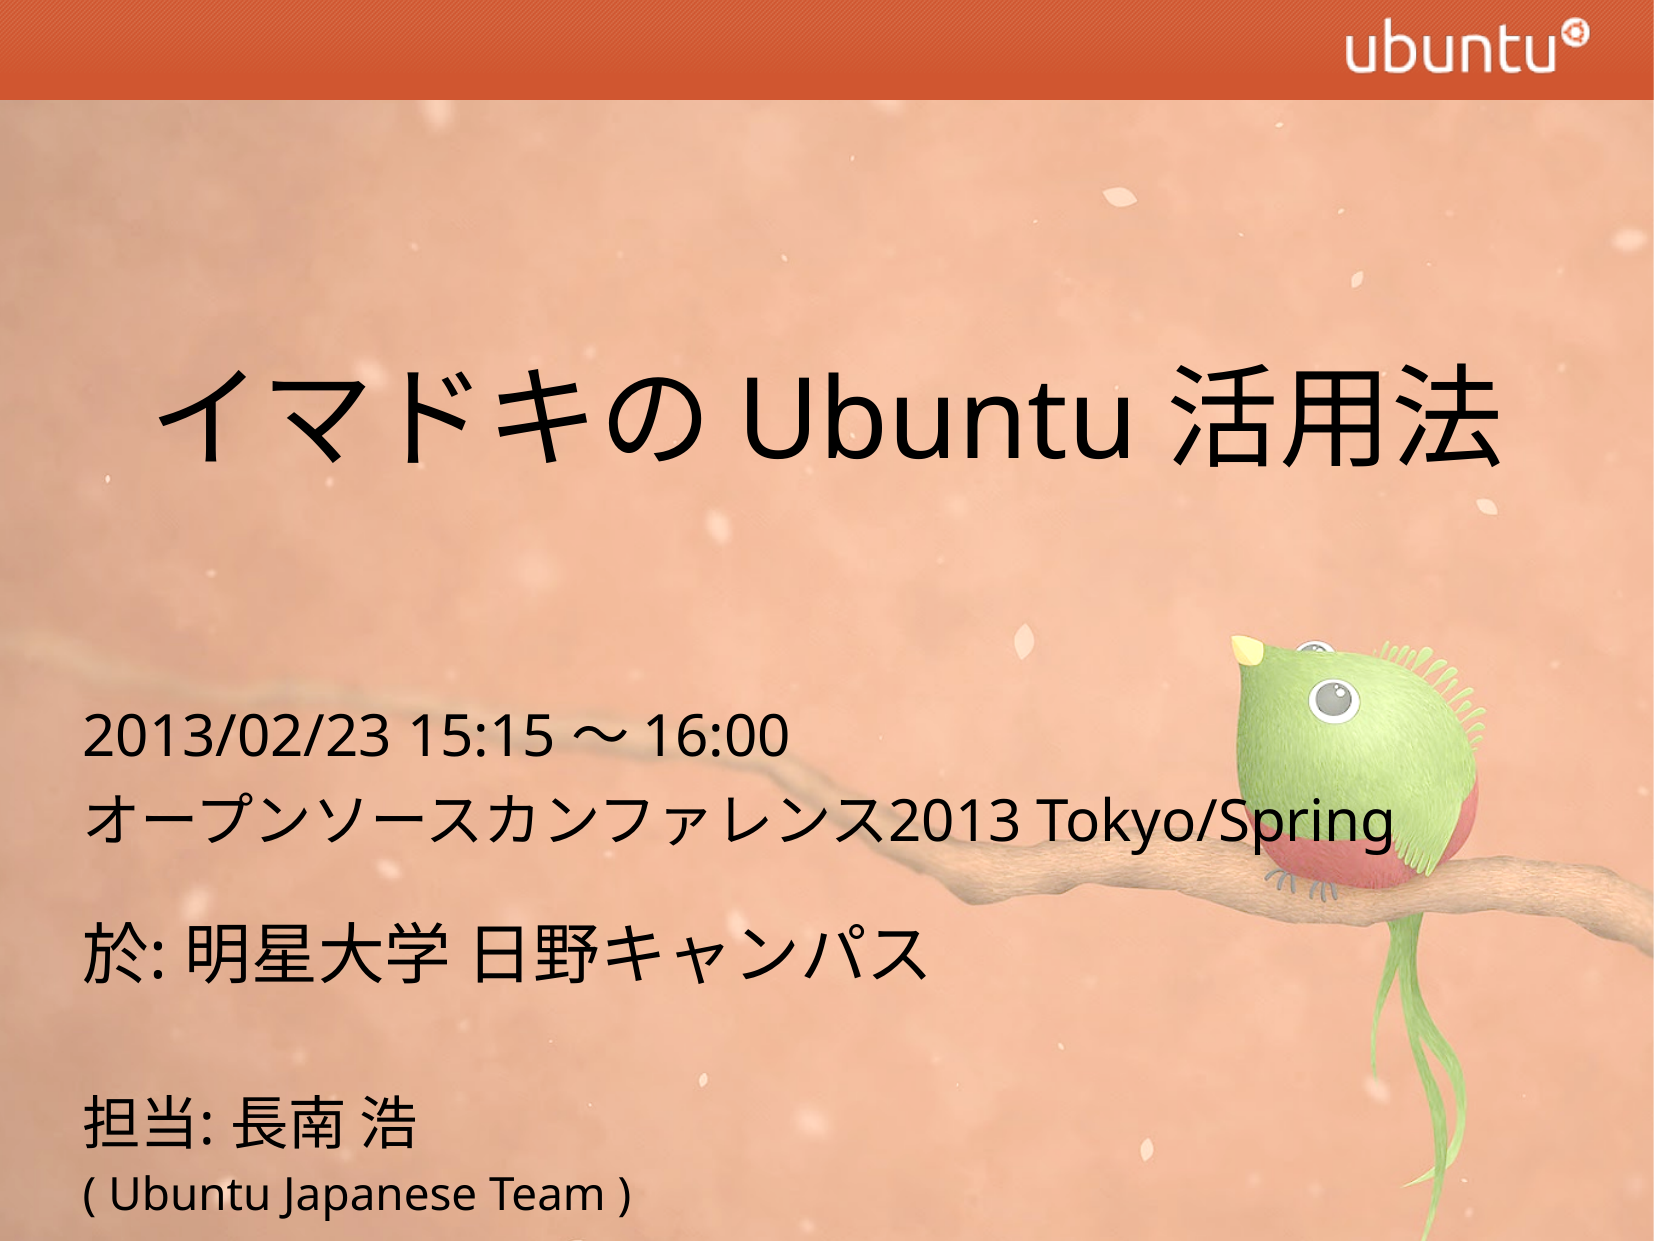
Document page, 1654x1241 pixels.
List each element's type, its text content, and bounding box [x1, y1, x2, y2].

text_box 2013/02/23 15:15 〜 16:00 オープンソースカンファレンス2013 Tokyo/Spring 於: 明星大学 日野キャンパス 担当: 長南 浩 ( Ubuntu Japanese Team ) [82, 732, 1571, 1182]
subtitle イマドキの Ubuntu 活用法 [82, 135, 1571, 732]
picture [0, 0, 1654, 1241]
